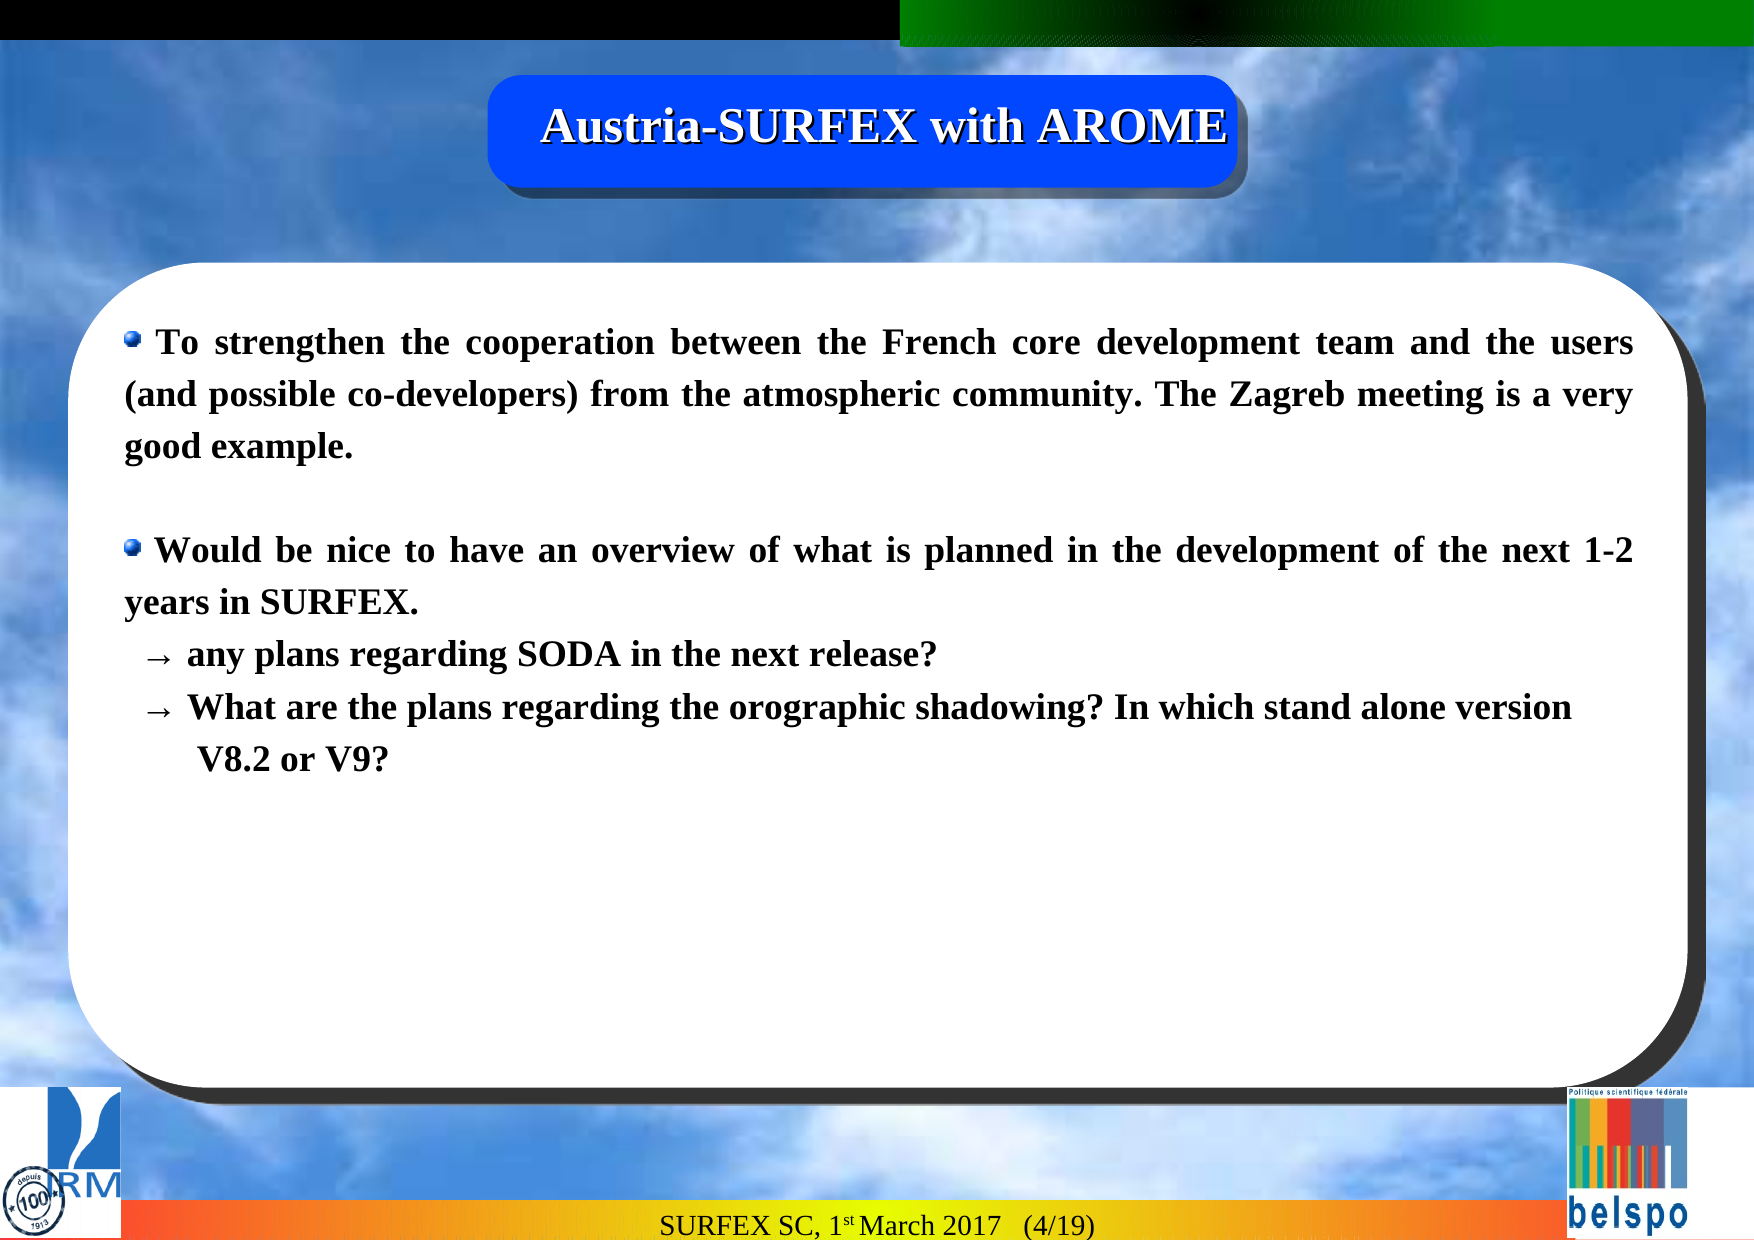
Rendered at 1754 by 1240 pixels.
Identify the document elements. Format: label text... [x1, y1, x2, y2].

text_box [68, 262, 1688, 1088]
text_box [0, 0, 1754, 47]
text_box Austria-SURFEX with AROME [525, 75, 1388, 160]
text_box [487, 75, 1237, 188]
text_box SURFEX SC, 1st March 2017 (4/19) [0, 1200, 1575, 1240]
text_box To strengthen the cooperation between the French core development team and the users (and possible co-developers) from the atmospheric community. The Zagreb meeting is a very good example. Would be nice to have an overview of what is planned in the development of the next 1-2 years in SURFEX. → any plans regarding SODA in the next release? → What are the plans regarding the orographic shadowing? In which stand alone version V8.2 or V9? [109, 302, 1651, 995]
text_box [1575, 1087, 1754, 1240]
picture [0, 40, 1754, 1238]
